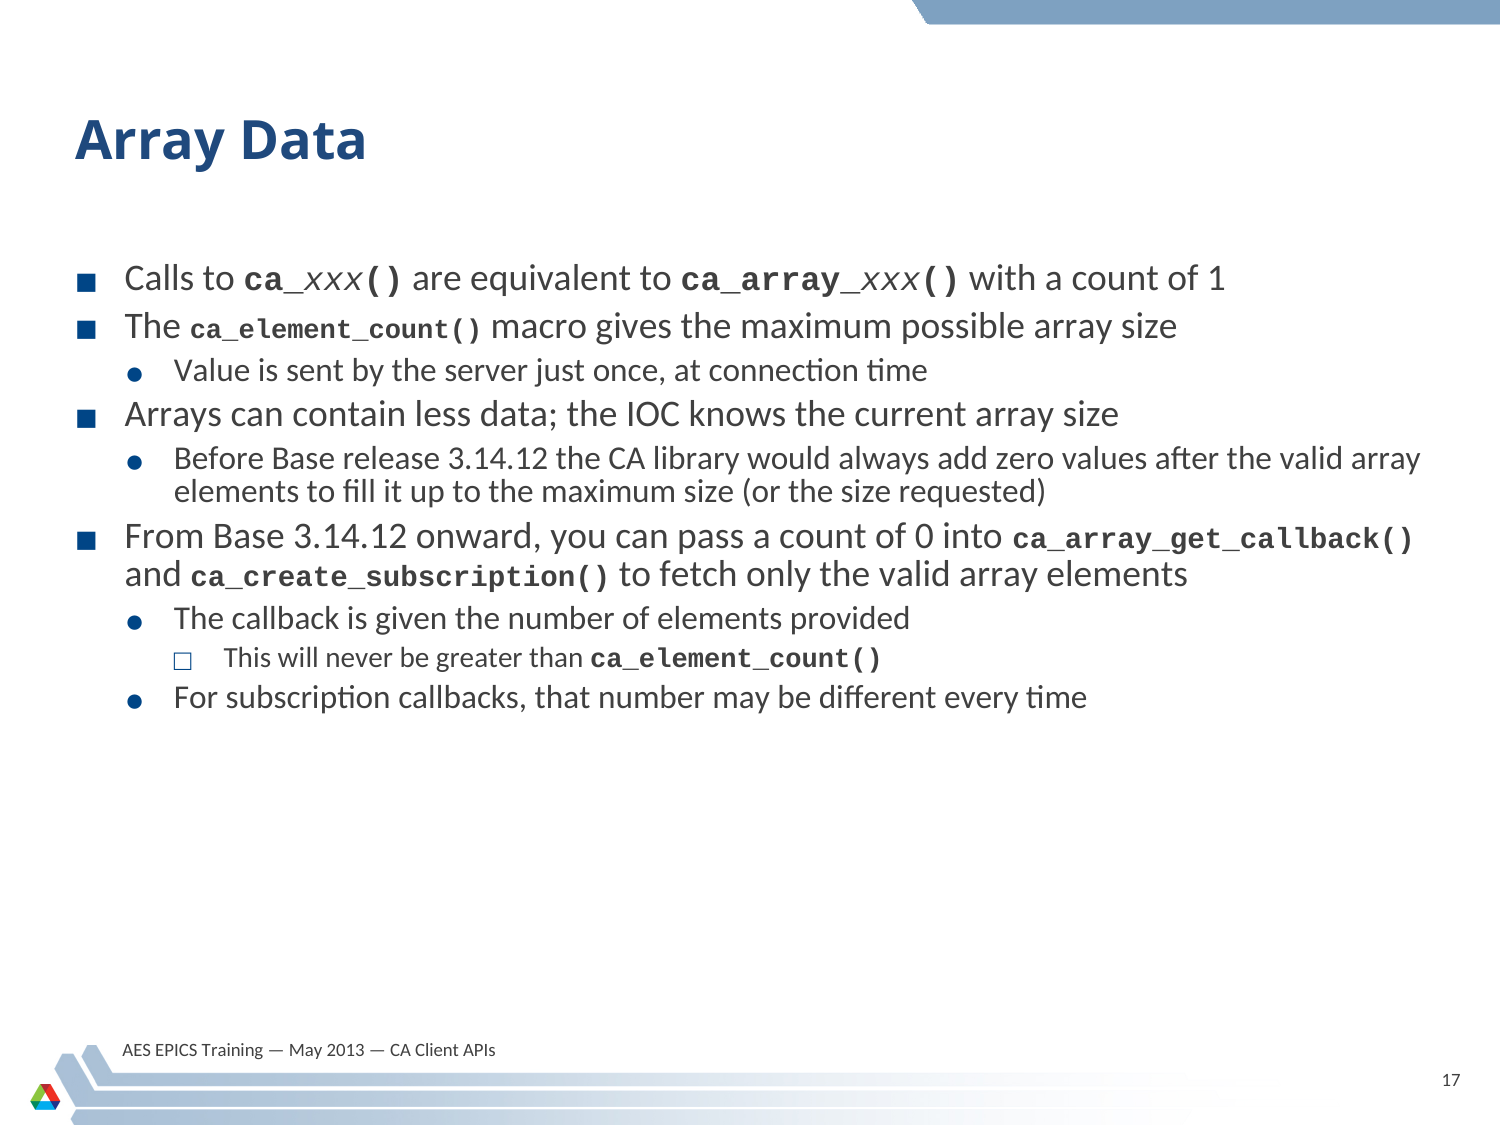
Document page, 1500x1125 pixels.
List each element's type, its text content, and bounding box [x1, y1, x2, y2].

title Array Data [75, 45, 1426, 233]
picture [0, 0, 1500, 26]
list Calls to ca_xxx() are equivalent to ca_array_xxx() with a count of 1 The ca_element_count() macro gives the maximum possible array size Value is sent by the server just once, at connection time Arrays can contain less data; the IOC knows the current array size Before Base release 3.14.12 the CA library would always add zero values after the valid array elements to fill it up to the maximum size (or the size requested) From Base 3.14.12 onward, you can pass a count of 0 into ca_array_get_callback() and ca_create_subscription() to fetch only the valid array elements The callback is given the number of elements provided This will never be greater than ca_element_count() For subscription callbacks, that number may be different every time [75, 262, 1426, 1006]
picture [0, 1037, 1500, 1125]
